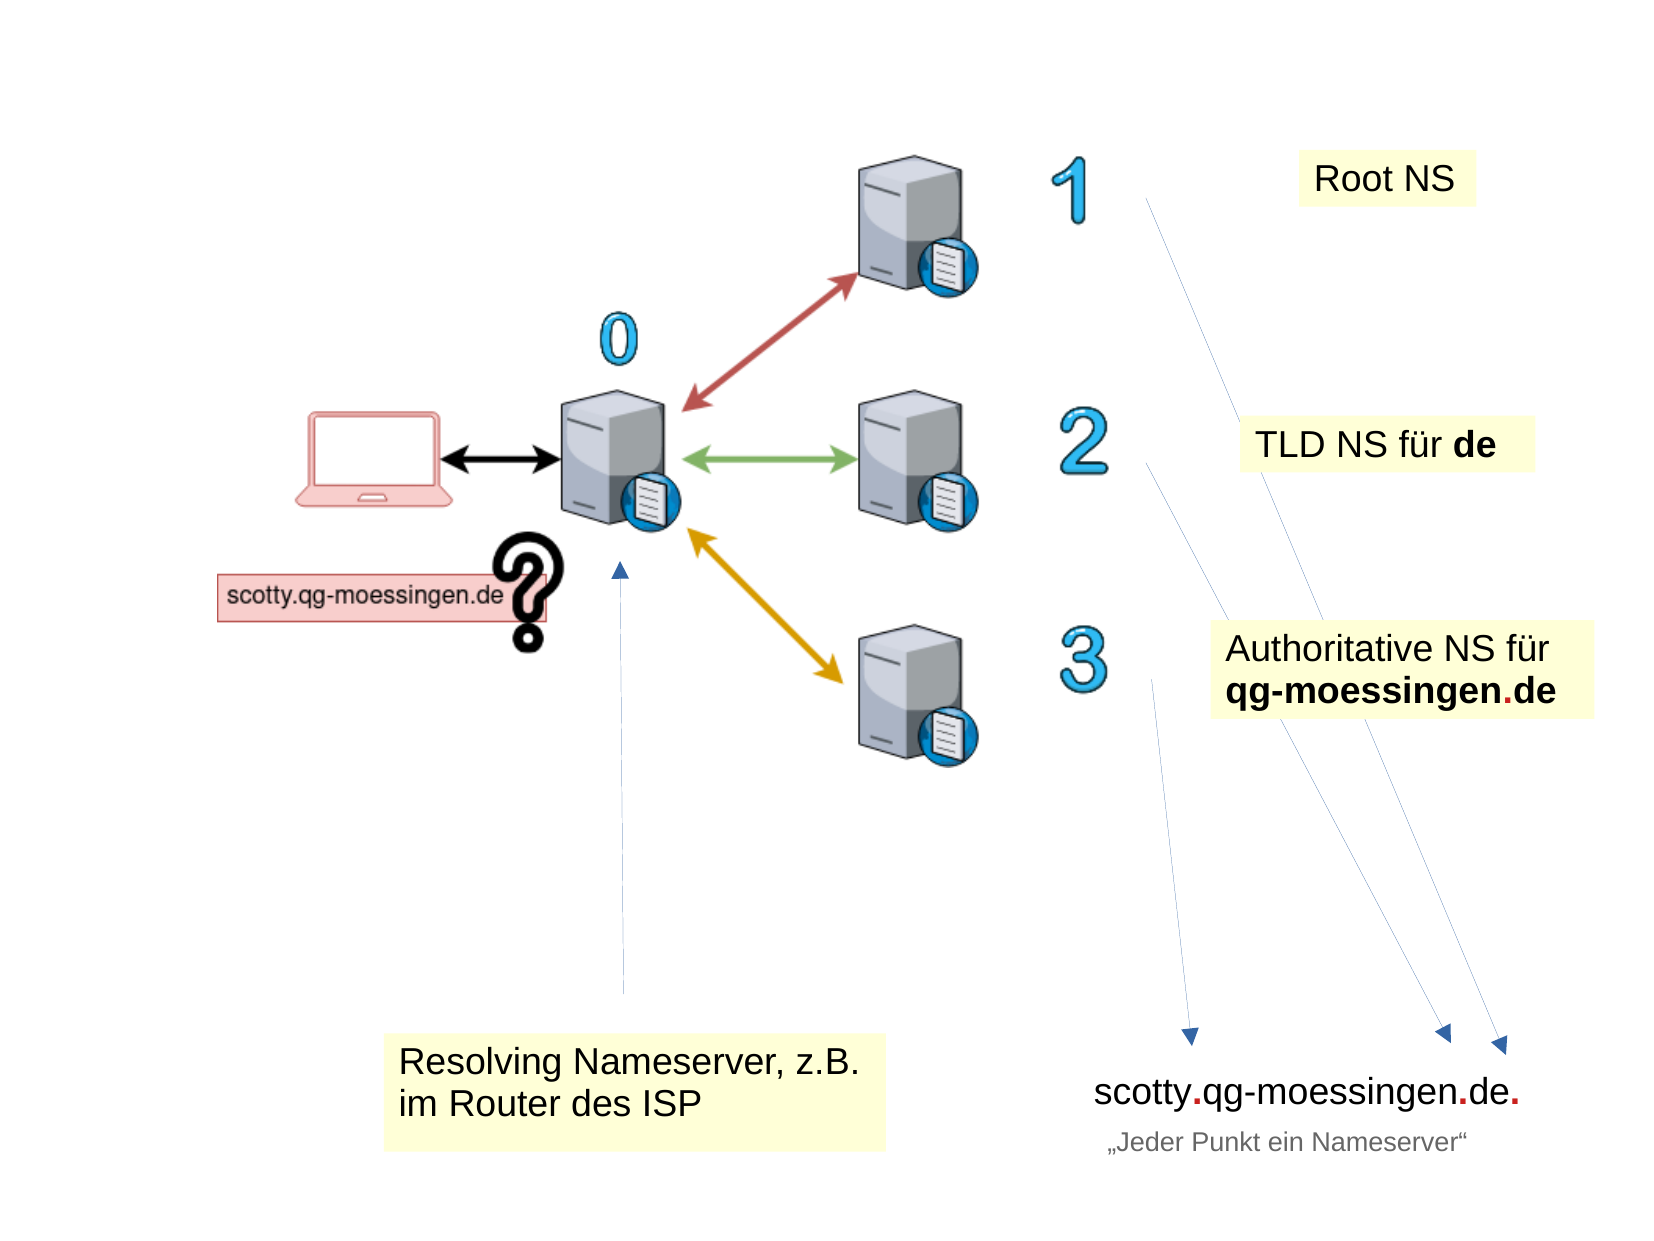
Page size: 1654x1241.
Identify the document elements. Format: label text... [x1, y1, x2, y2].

text_box Authoritative NS für qg-moessingen.de [1210, 620, 1595, 719]
text_box Resolving Nameserver, z.B. im Router des ISP [383, 1033, 886, 1152]
text_box Root NS [1299, 149, 1477, 207]
text_box TLD NS für de [1240, 415, 1536, 473]
text_box scotty.qg-moessingen.de. [1079, 1062, 1536, 1120]
text_box „Jeder Punkt ein Nameserver“ [1092, 1119, 1506, 1165]
picture [217, 152, 1123, 768]
